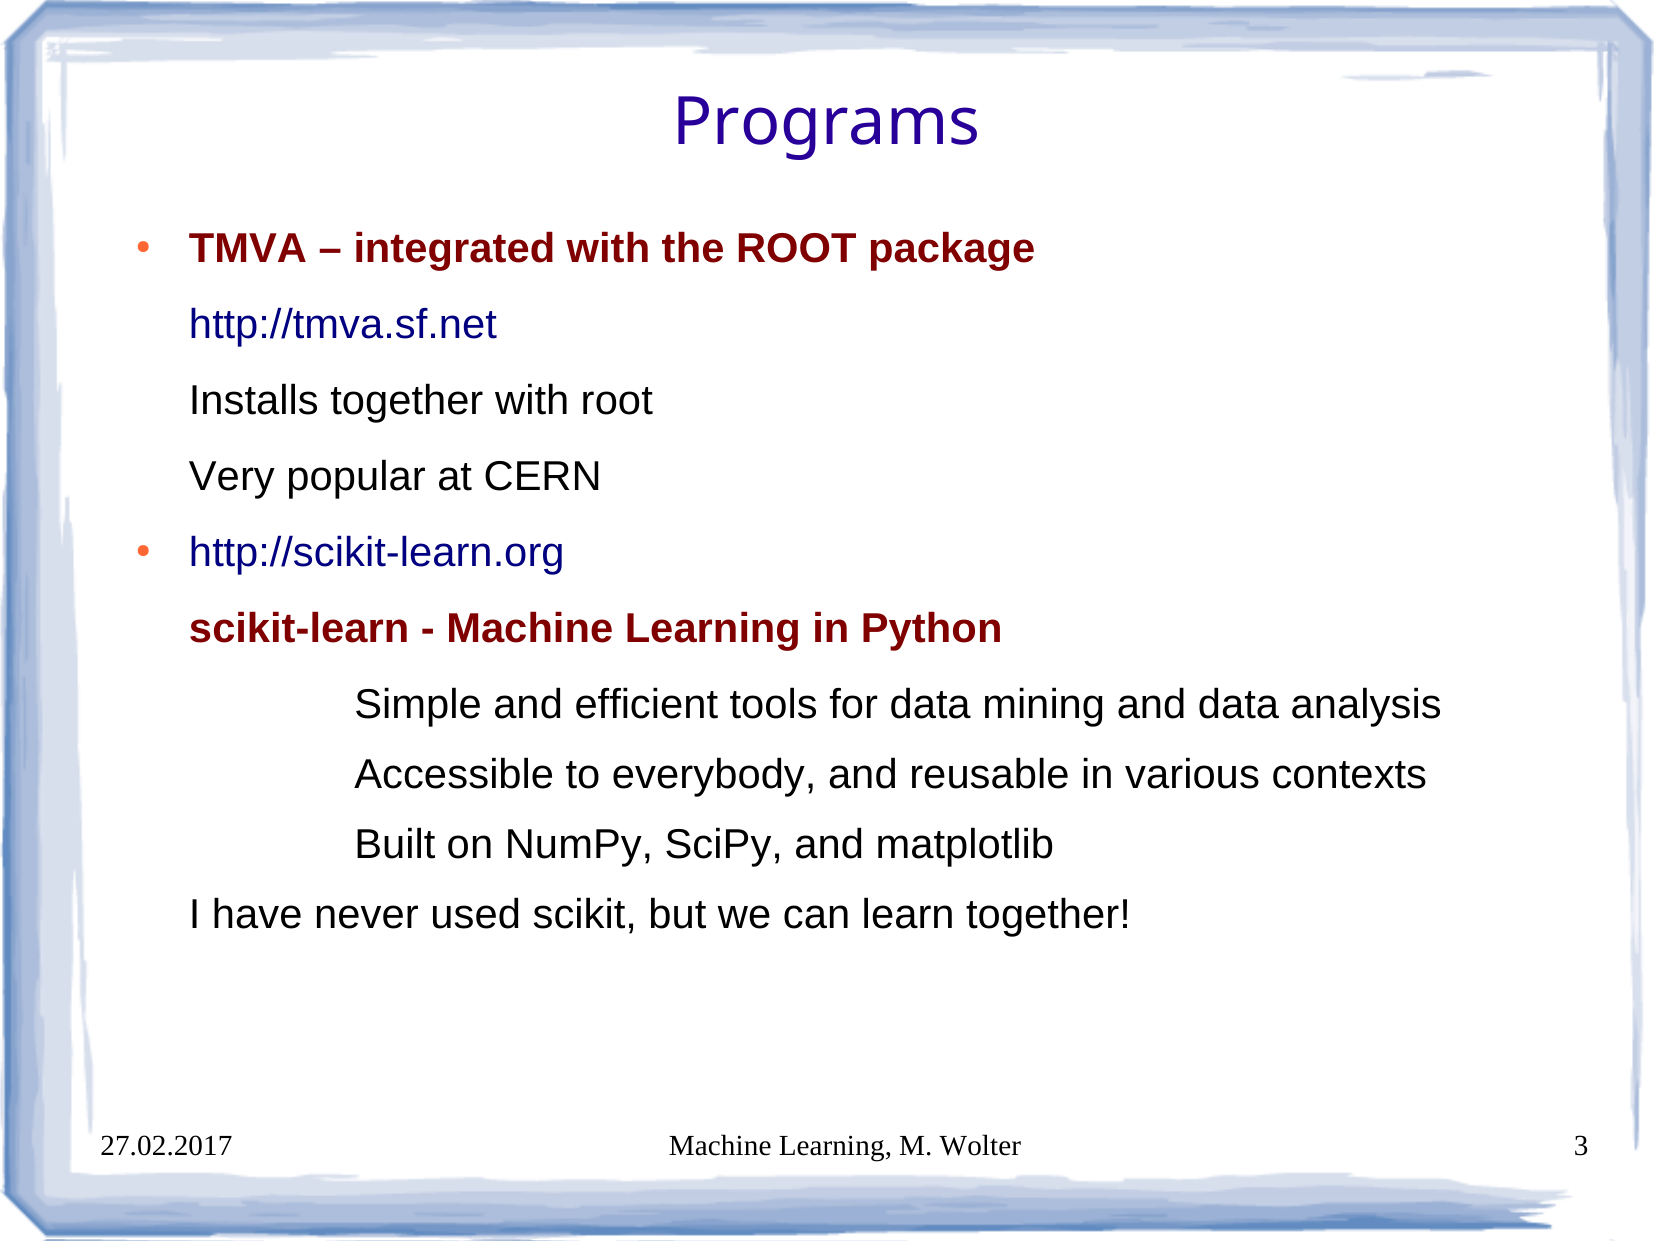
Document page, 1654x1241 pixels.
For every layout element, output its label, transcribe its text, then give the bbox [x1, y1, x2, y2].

list TMVA – integrated with the ROOT package http://tmva.sf.net Installs together with root Very popular at CERN http://scikit-learn.org scikit-learn - Machine Learning in Python Simple and efficient tools for data mining and data analysis Accessible to everybody, and reusable in various contexts Built on NumPy, SciPy, and matplotlib I have never used scikit, but we can learn together! [118, 225, 1571, 945]
title Programs [82, 49, 1571, 188]
picture [0, 0, 1654, 1241]
